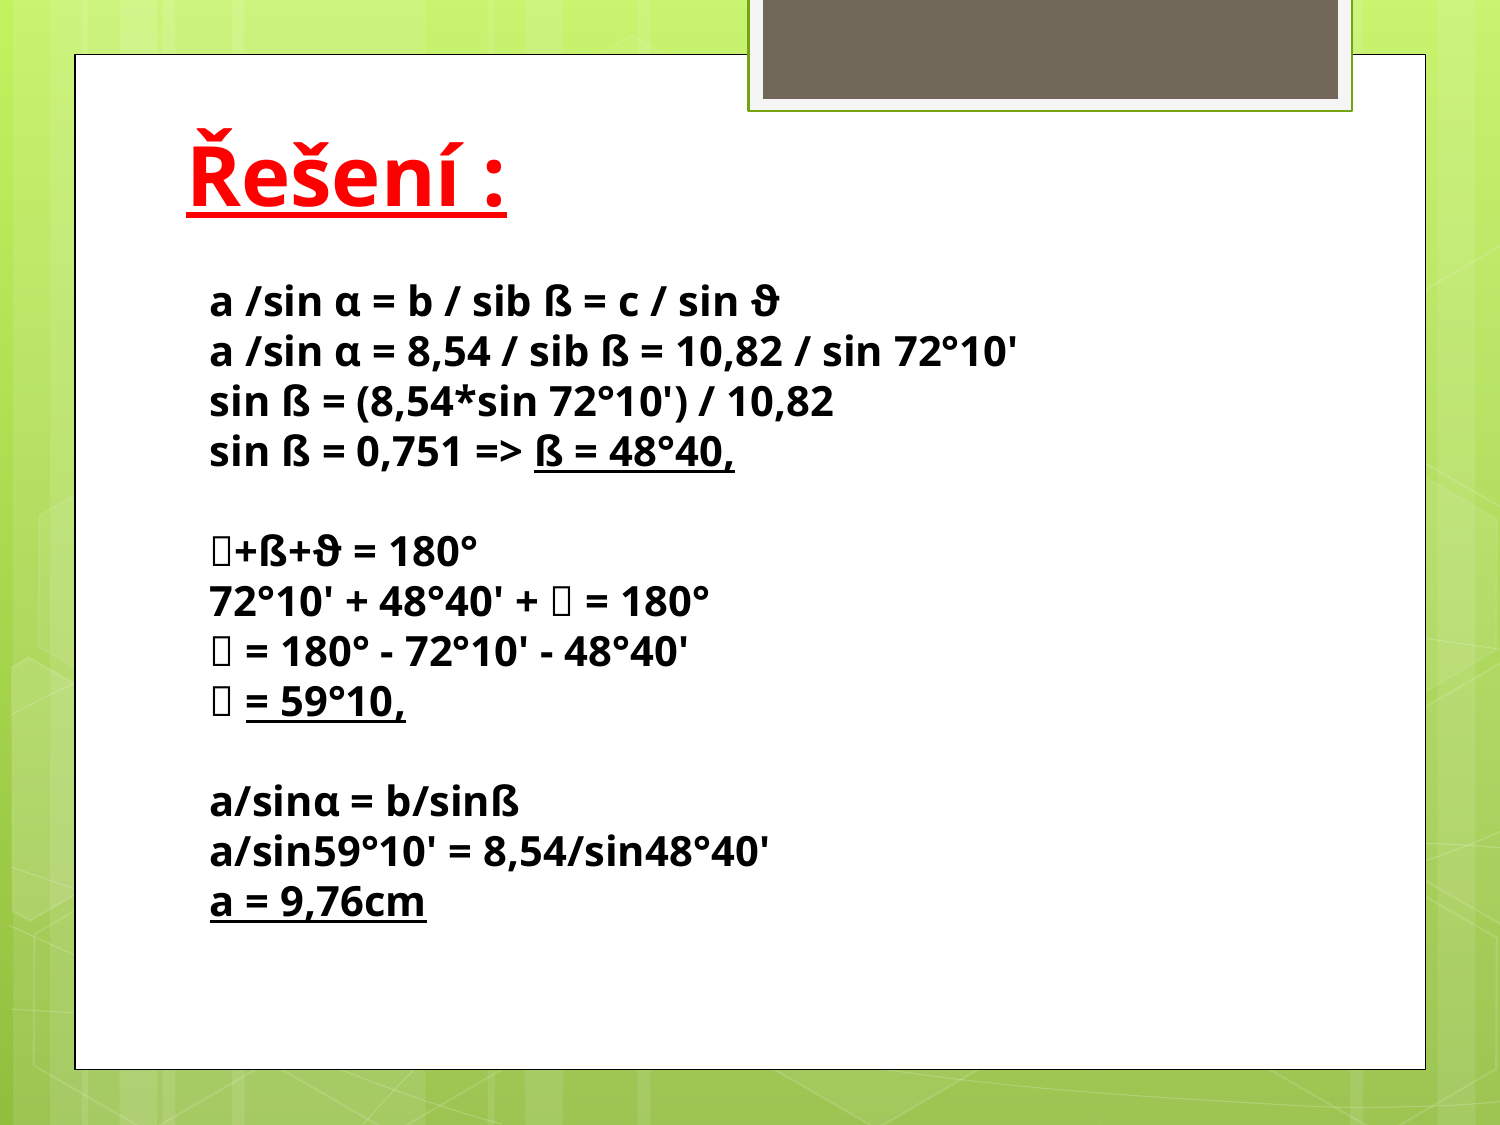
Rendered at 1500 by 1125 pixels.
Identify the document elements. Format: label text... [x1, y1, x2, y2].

title Řešení : [171, 42, 1415, 231]
text_box a /sin α = b / sib ß = c / sin ϑ a /sin α = 8,54 / sib ß = 10,82 / sin 72°10' sin ß = (8,54*sin 72°10') / 10,82 sin ß = 0,751 => ß = 48°40‚ +ß+ϑ = 180° 72°10' + 48°40' +  = 180°  = 180° - 72°10' - 48°40'  = 59°10‚ a/sinα = b/sinß a/sin59°10' = 8,54/sin48°40' a = 9,76cm [195, 267, 1270, 933]
